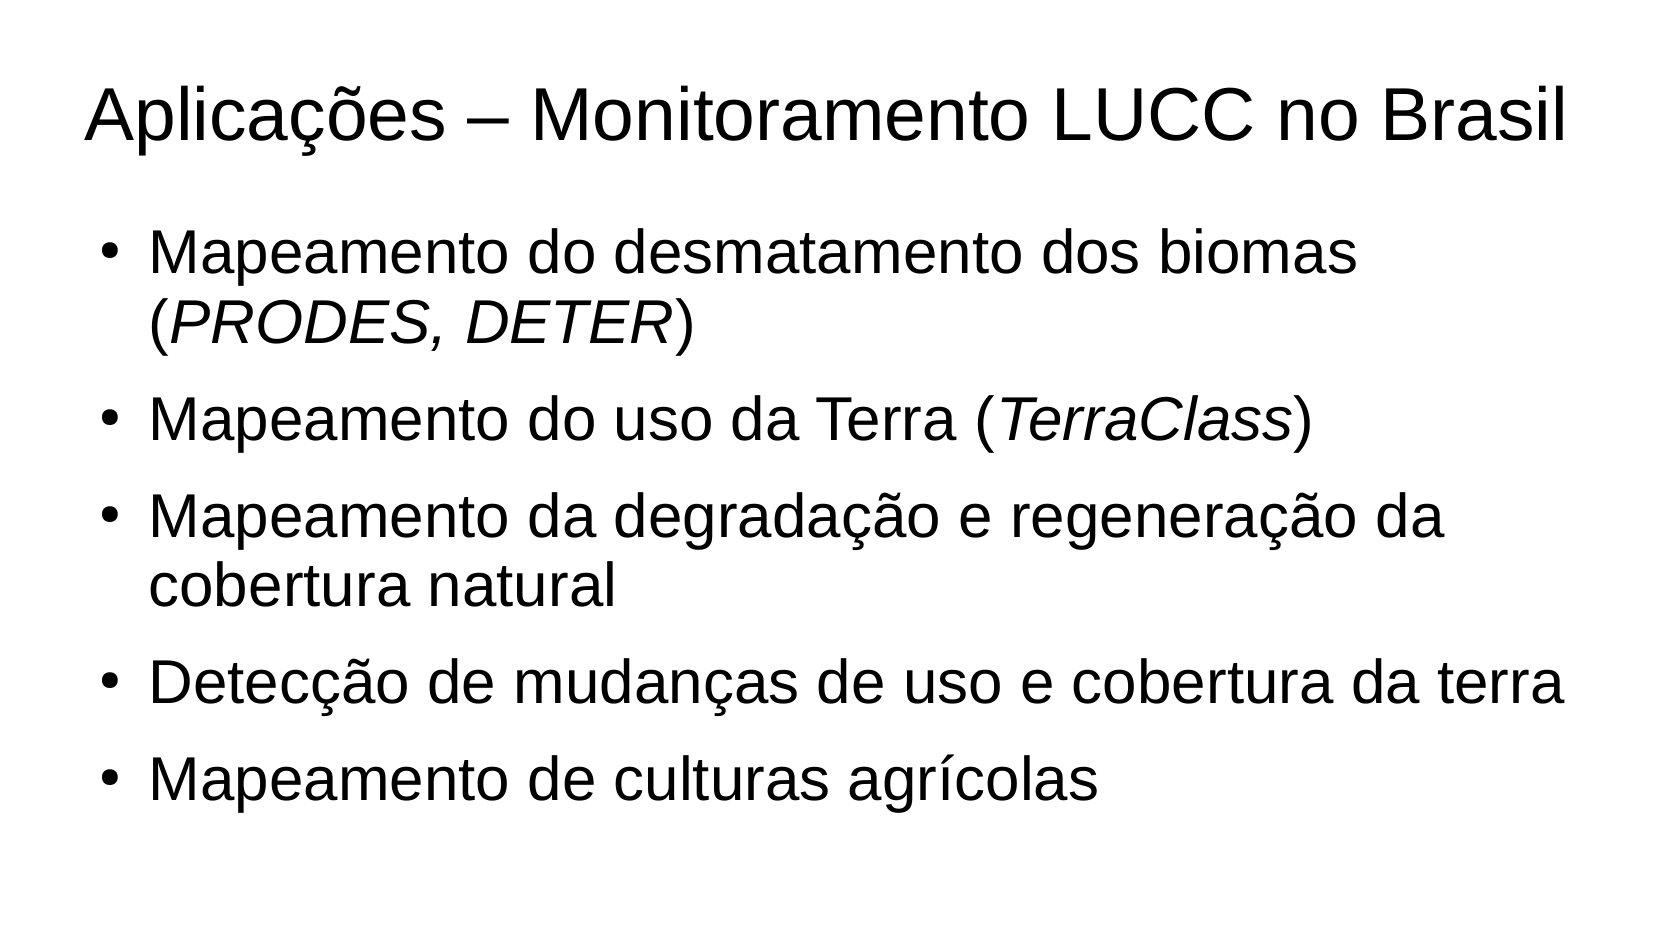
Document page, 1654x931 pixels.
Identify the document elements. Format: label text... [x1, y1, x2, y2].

list Mapeamento do desmatamento dos biomas (PRODES, DETER) Mapeamento do uso da Terra (TerraClass) Mapeamento da degradação e regeneração da cobertura natural Detecção de mudanças de uso e cobertura da terra Mapeamento de culturas agrícolas [82, 217, 1571, 886]
title Aplicações – Monitoramento LUCC no Brasil [82, 37, 1571, 193]
